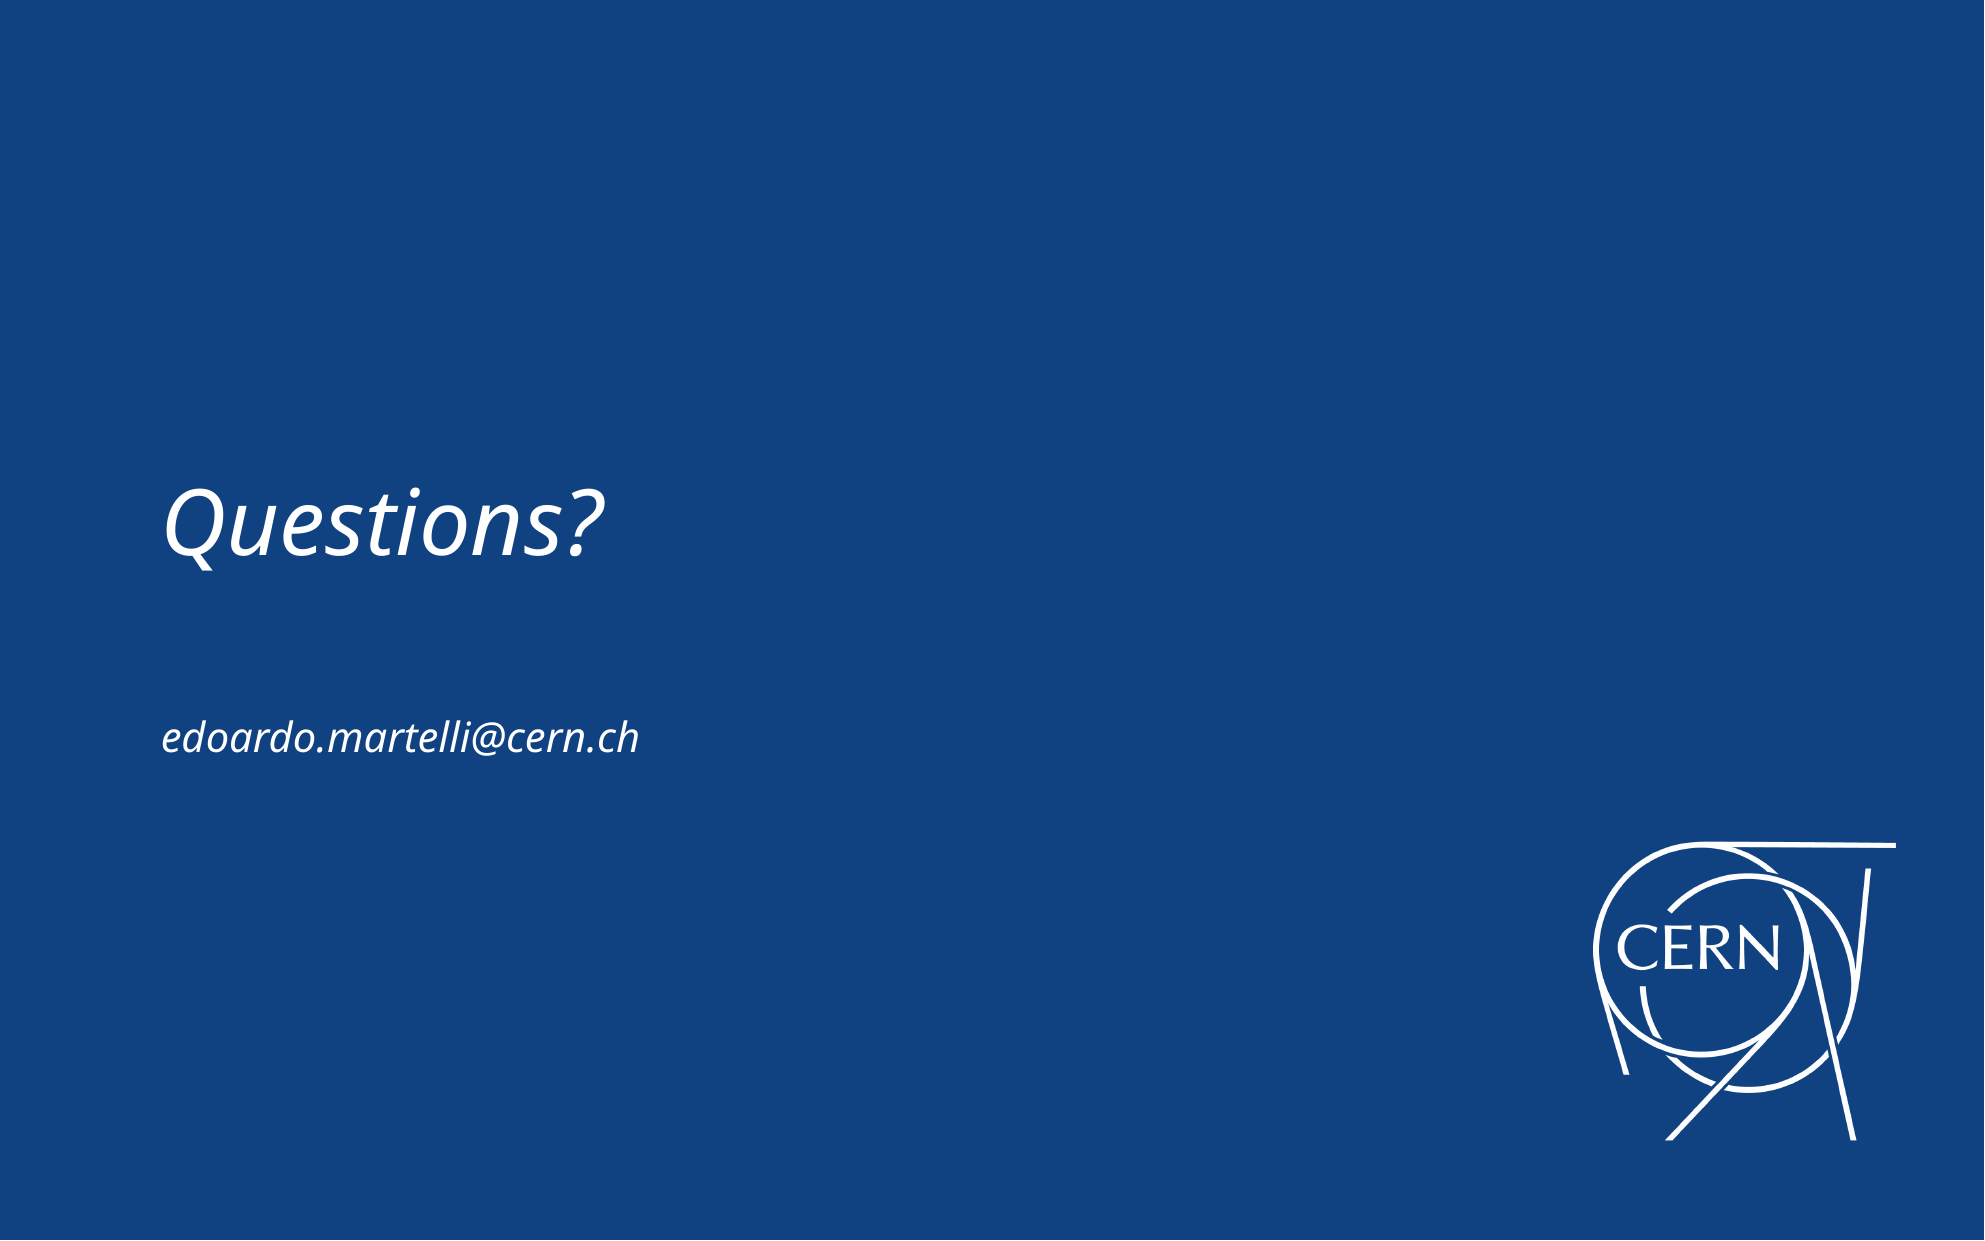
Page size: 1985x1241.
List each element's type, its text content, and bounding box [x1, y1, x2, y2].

title Questions? edoardo.martelli@cern.ch [160, 370, 1661, 977]
picture [1593, 840, 1896, 1142]
